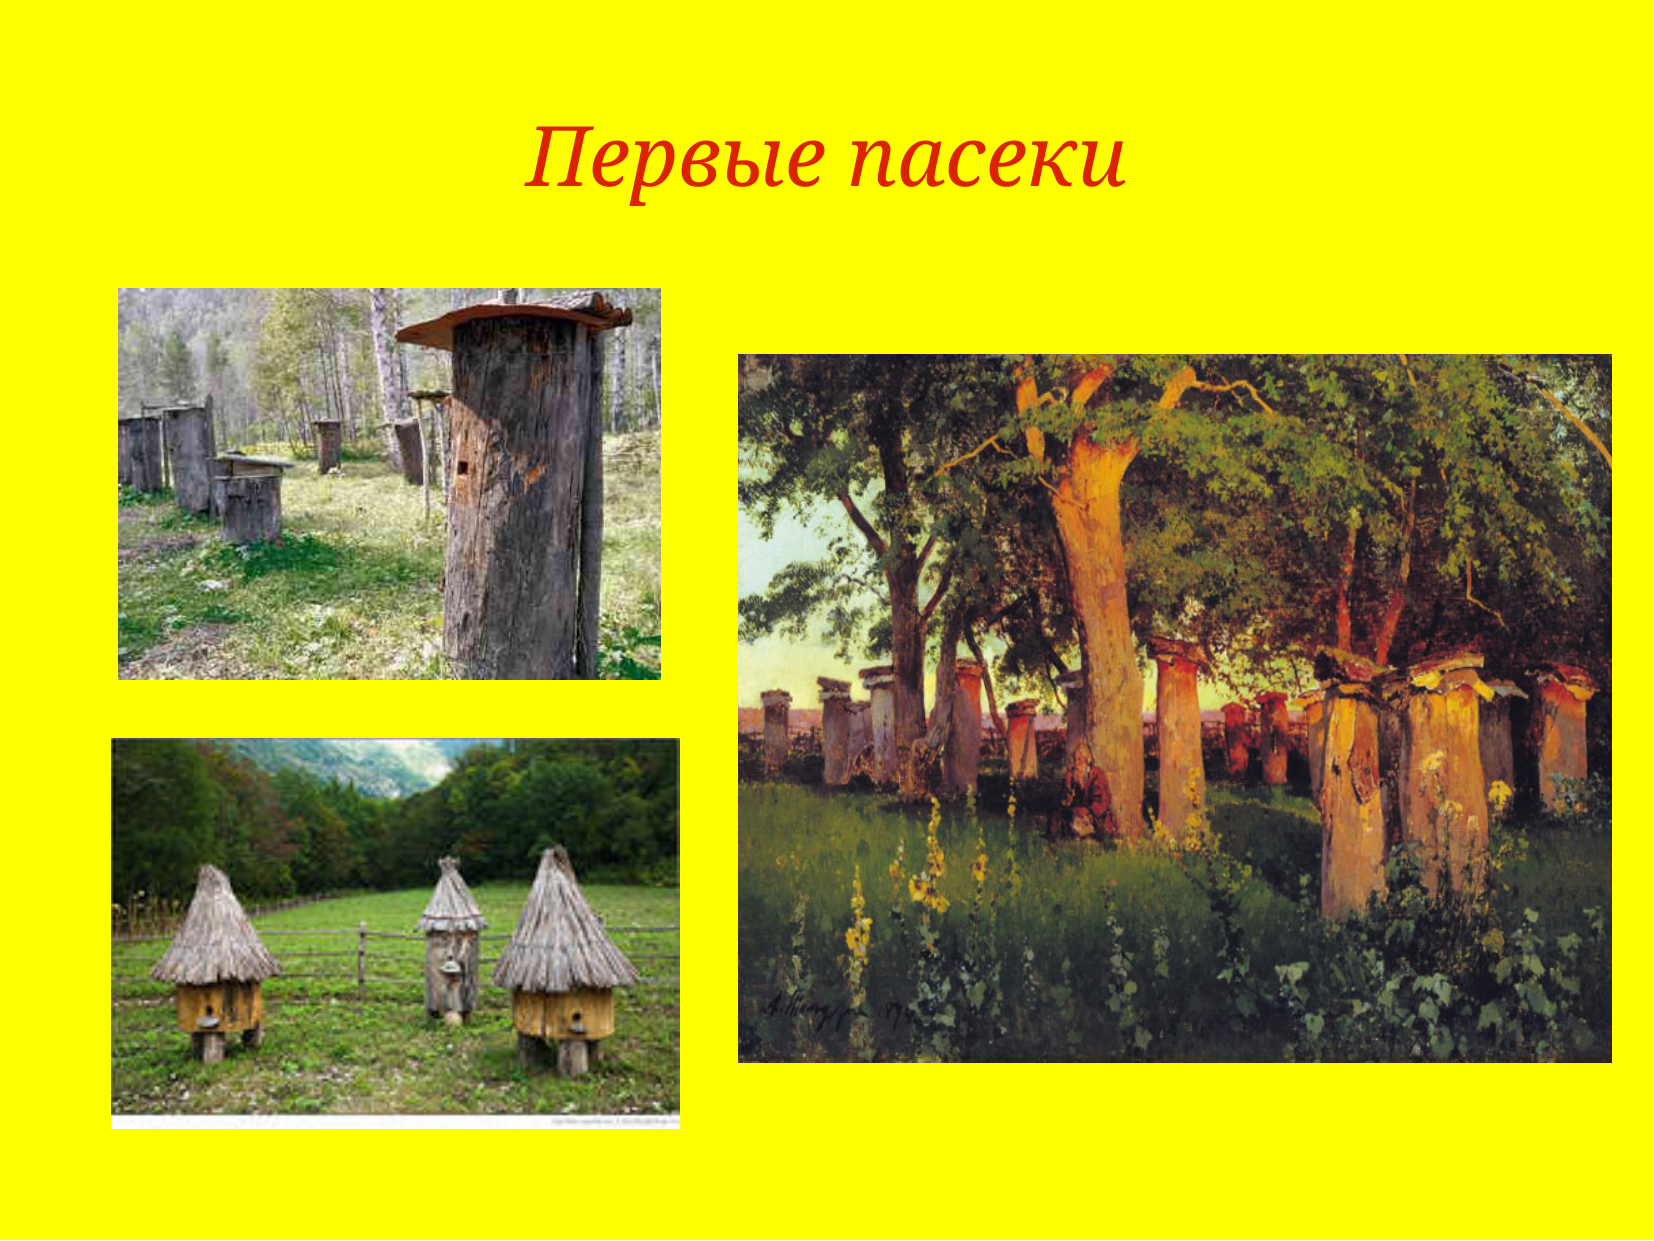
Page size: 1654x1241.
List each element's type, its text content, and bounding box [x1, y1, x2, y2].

picture [118, 288, 661, 680]
picture [111, 738, 680, 1129]
picture [738, 354, 1612, 1063]
title Первые пасеки [82, 49, 1571, 257]
